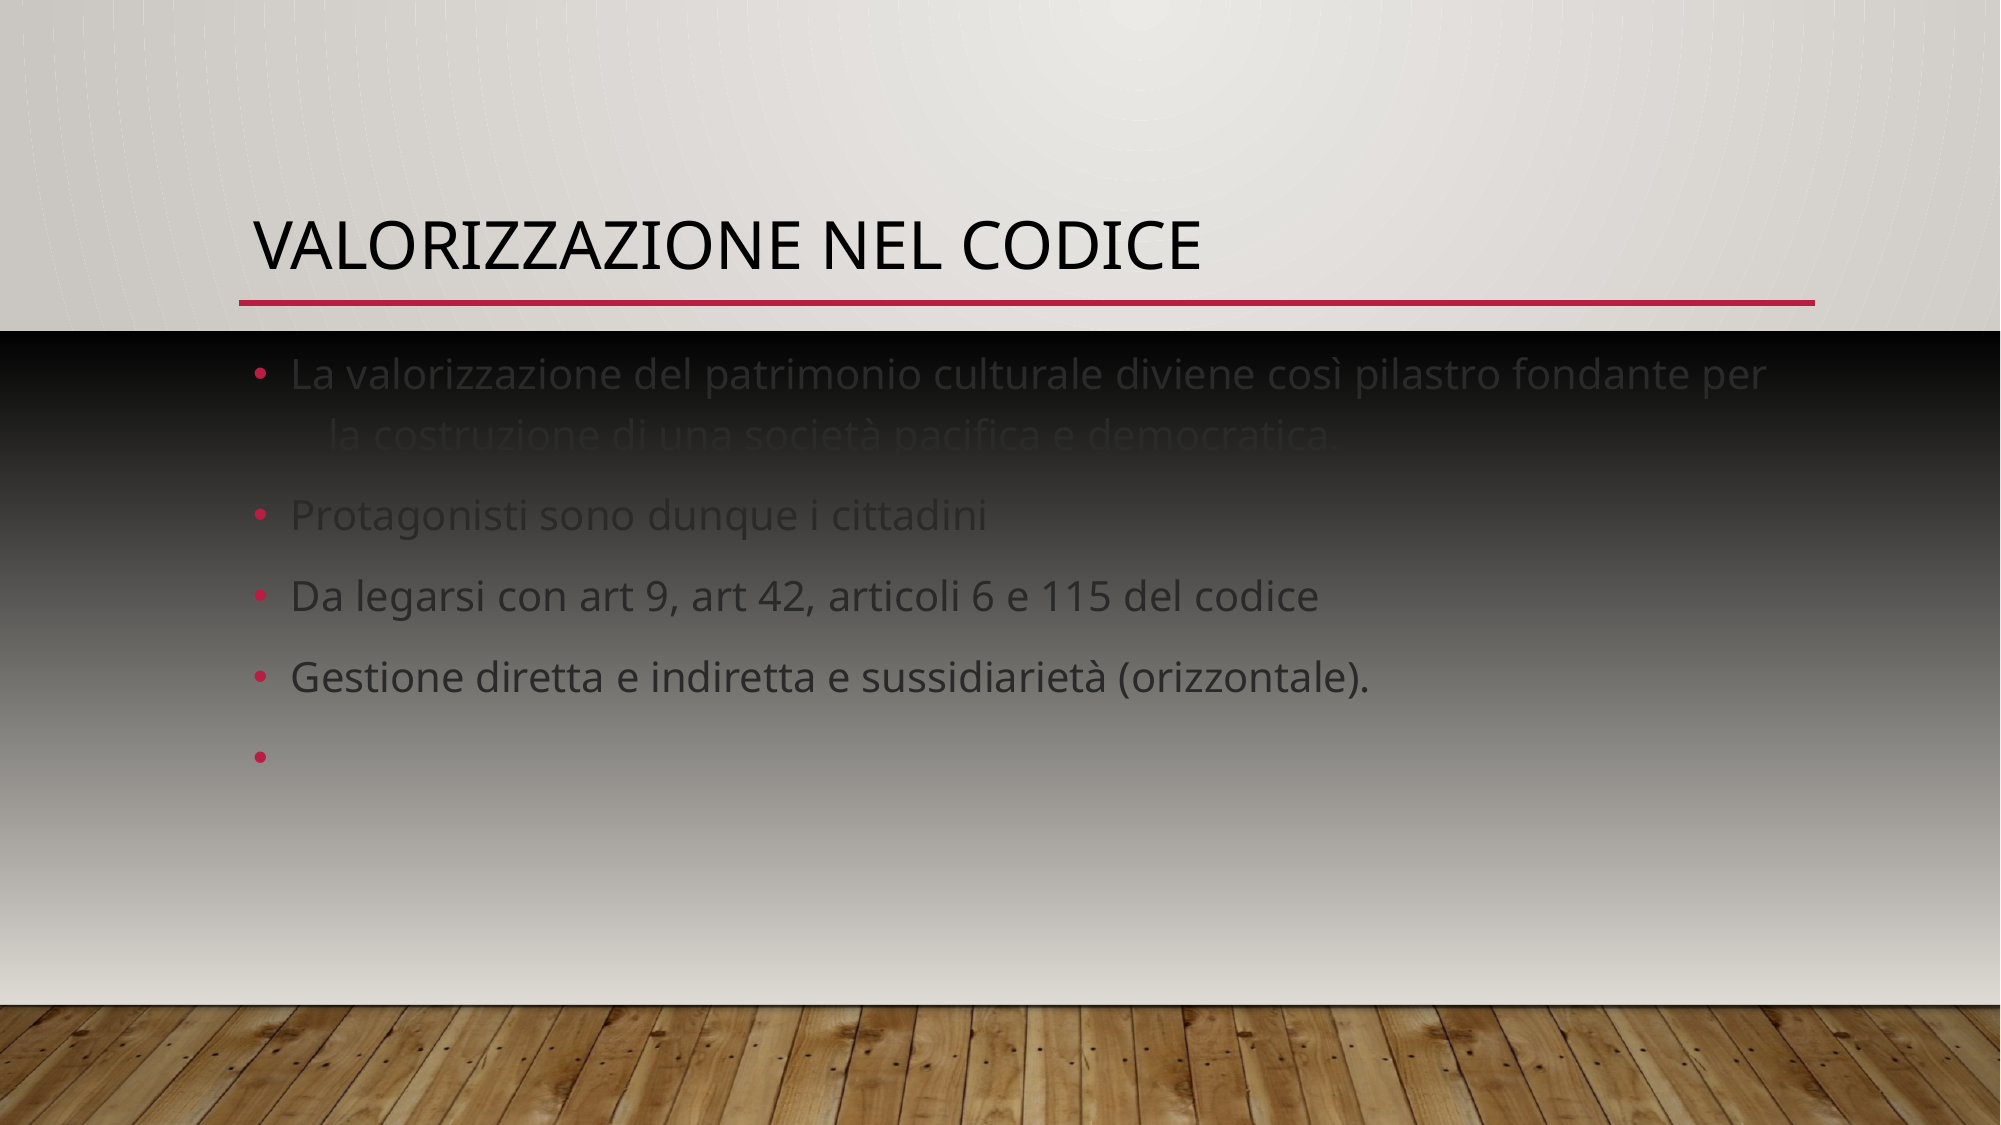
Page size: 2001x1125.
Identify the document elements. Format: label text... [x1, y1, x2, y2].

list La valorizzazione del patrimonio culturale diviene così pilastro fondante per la costruzione di una società pacifica e democratica. Protagonisti sono dunque i cittadini Da legarsi con art 9, art 42, articoli 6 e 115 del codice Gestione diretta e indiretta e sussidiarietà (orizzontale). [238, 330, 1814, 897]
title Valorizzazione nel codice [238, 131, 1814, 305]
